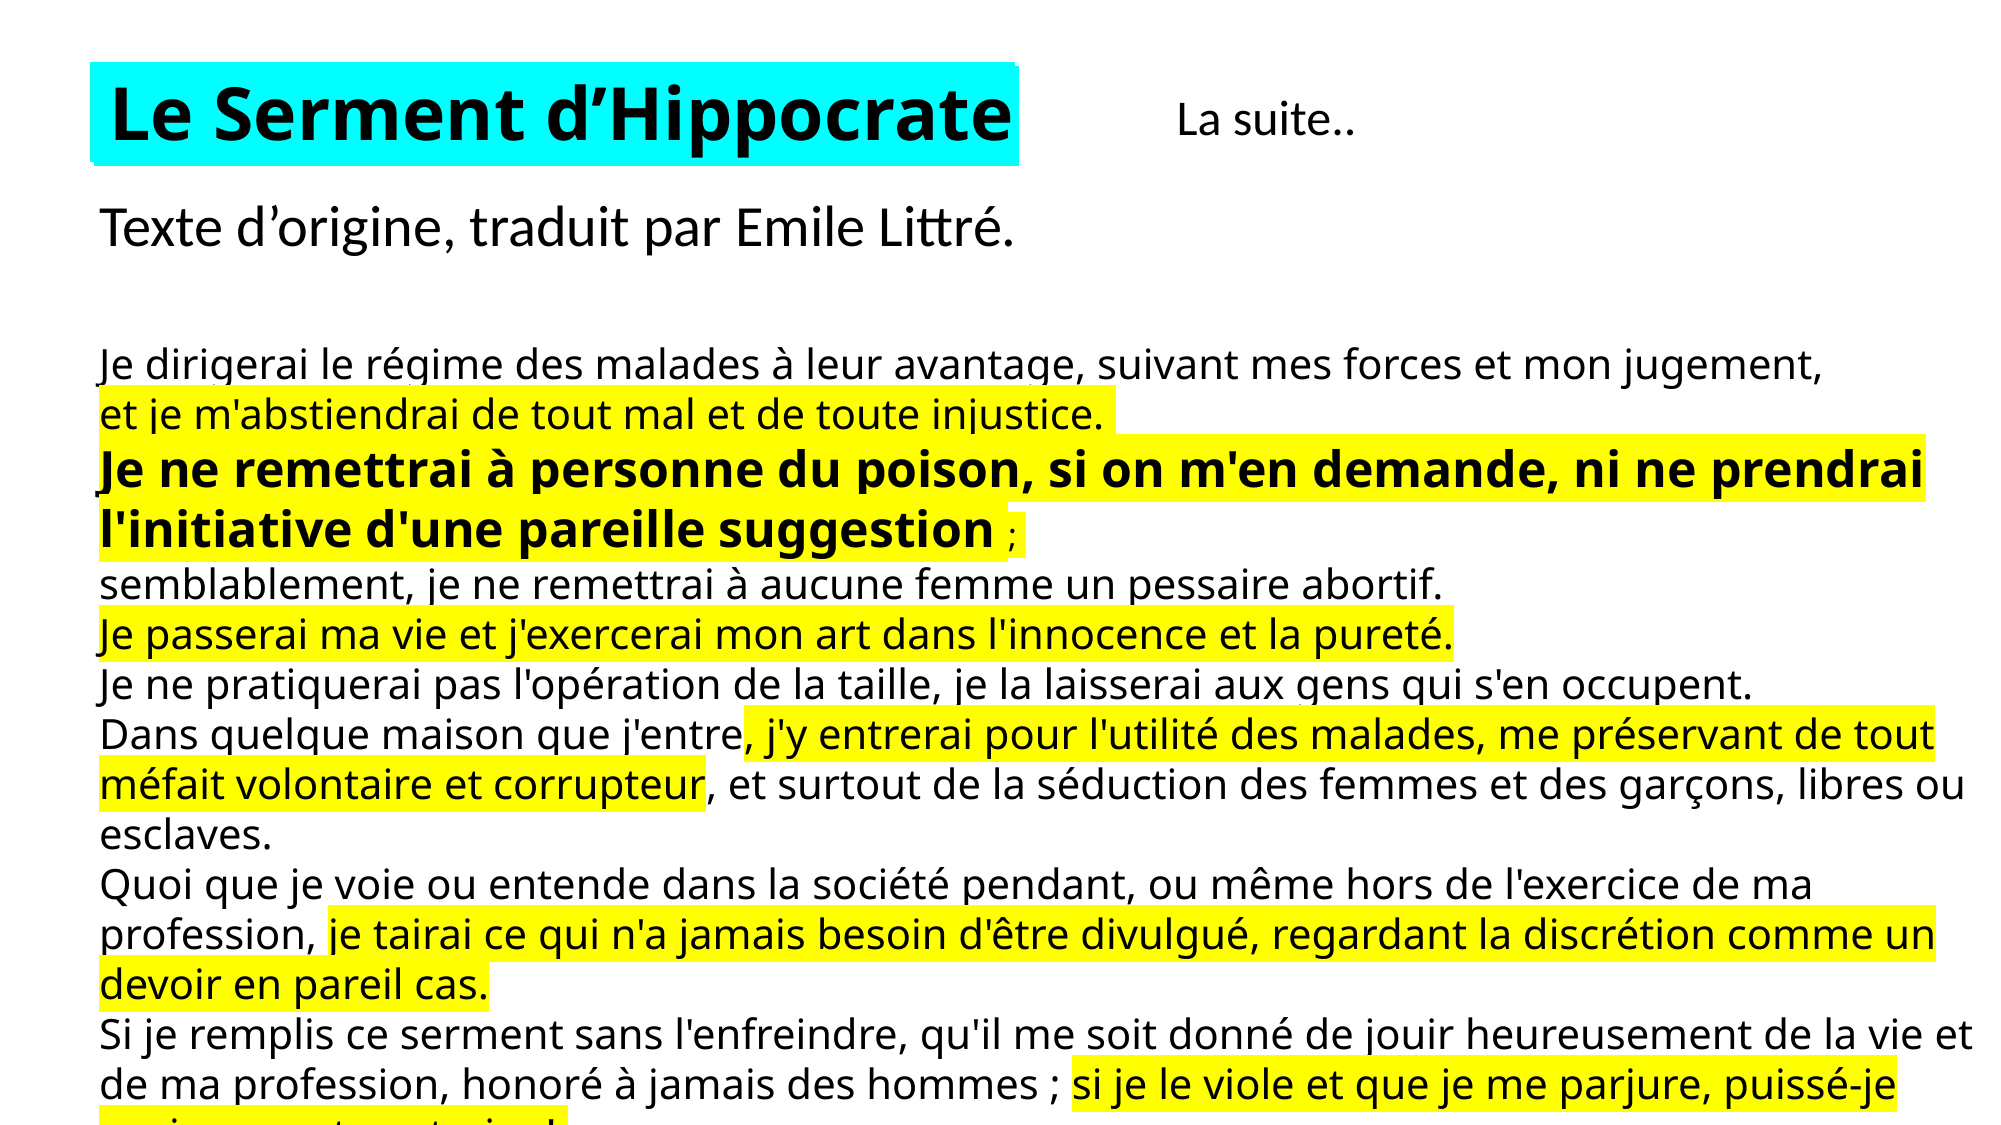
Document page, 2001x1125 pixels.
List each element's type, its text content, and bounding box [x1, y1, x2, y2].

title Le Serment d’Hippocrate [75, 44, 1047, 189]
list Texte d’origine, traduit par Emile Littré. [84, 188, 1103, 309]
text_box Je dirigerai le régime des malades à leur avantage, suivant mes forces et mon jugement, et je m'abstiendrai de tout mal et de toute injustice. Je ne remettrai à personne du poison, si on m'en demande, ni ne prendrai l'initiative d'une pareille suggestion ; semblablement, je ne remettrai à aucune femme un pessaire abortif. Je passerai ma vie et j'exercerai mon art dans l'innocence et la pureté. Je ne pratiquerai pas l'opération de la taille, je la laisserai aux gens qui s'en occupent. Dans quelque maison que j'entre, j'y entrerai pour l'utilité des malades, me préservant de tout méfait volontaire et corrupteur, et surtout de la séduction des femmes et des garçons, libres ou esclaves. Quoi que je voie ou entende dans la société pendant, ou même hors de l'exercice de ma profession, je tairai ce qui n'a jamais besoin d'être divulgué, regardant la discrétion comme un devoir en pareil cas. Si je remplis ce serment sans l'enfreindre, qu'il me soit donné de jouir heureusement de la vie et de ma profession, honoré à jamais des hommes ; si je le viole et que je me parjure, puissé-je avoir un sort contraire ! » [84, 330, 2000, 1125]
text_box La suite.. [1162, 78, 1372, 153]
